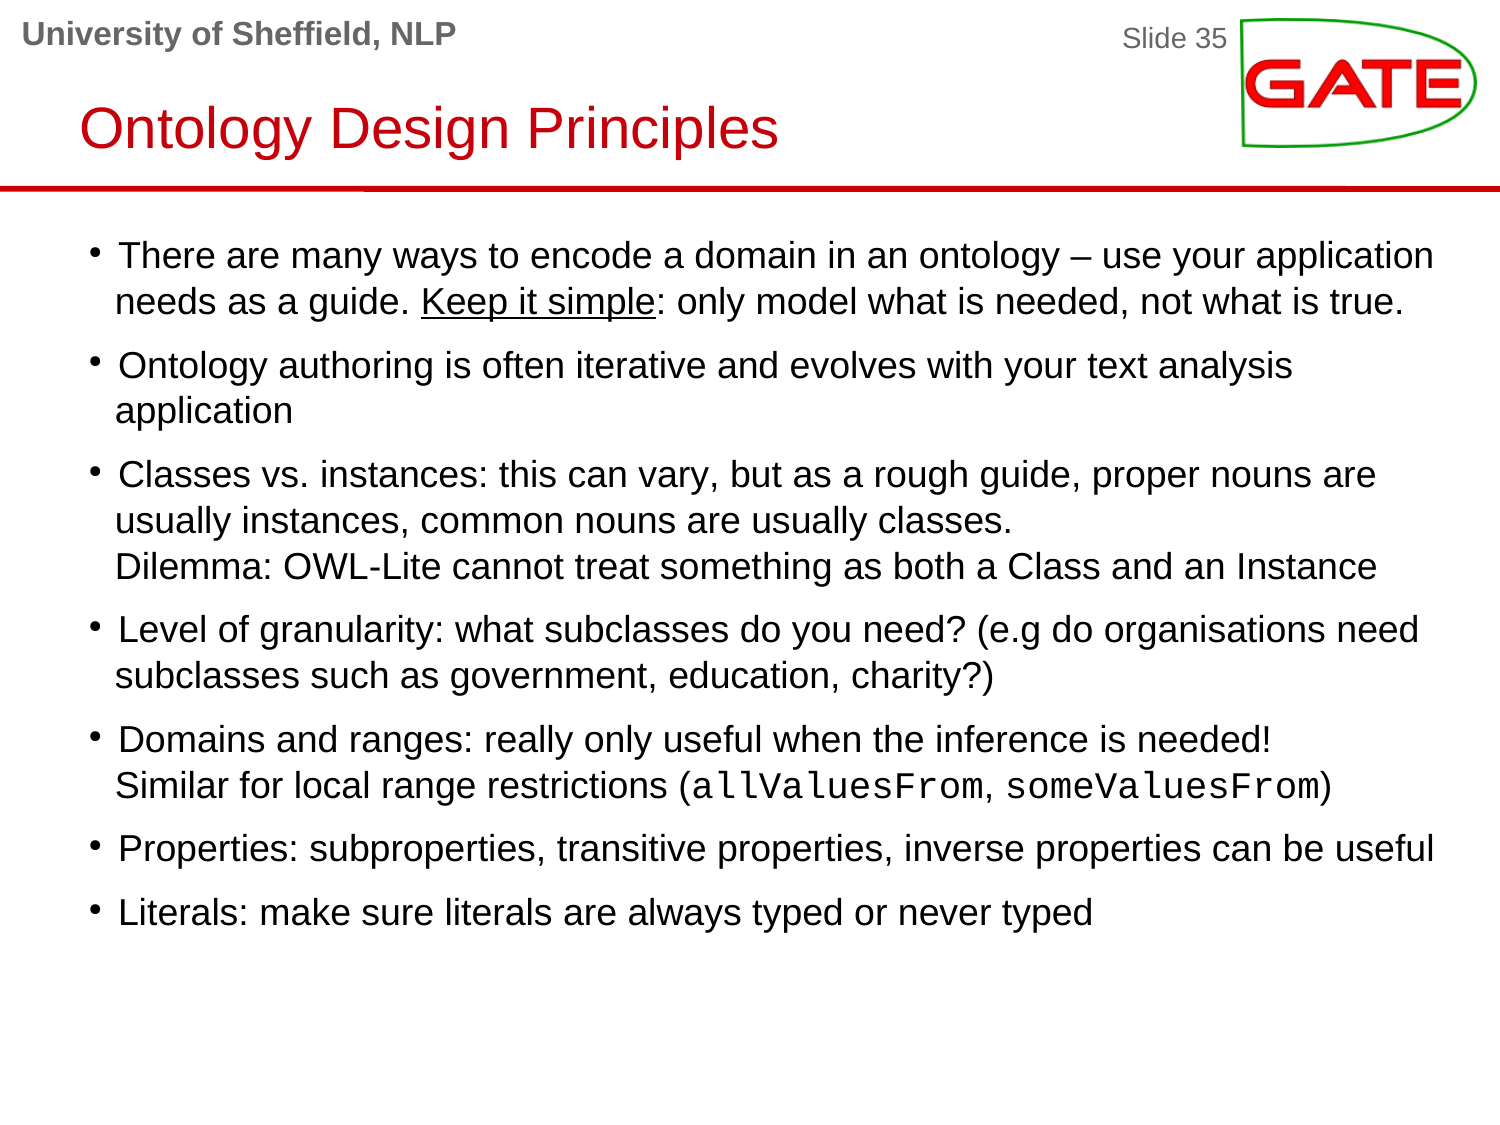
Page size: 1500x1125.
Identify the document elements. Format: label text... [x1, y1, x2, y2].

list There are many ways to encode a domain in an ontology – use your application needs as a guide. Keep it simple: only model what is needed, not what is true. Ontology authoring is often iterative and evolves with your text analysis application Classes vs. instances: this can vary, but as a rough guide, proper nouns are usually instances, common nouns are usually classes. Dilemma: OWL-Lite cannot treat something as both a Class and an Instance Level of granularity: what subclasses do you need? (e.g do organisations need subclasses such as government, education, charity?) Domains and ranges: really only useful when the inference is needed! Similar for local range restrictions (allValuesFrom, someValuesFrom) Properties: subproperties, transitive properties, inverse properties can be useful Literals: make sure literals are always typed or never typed [29, 230, 1455, 1099]
title Ontology Design Principles [79, 62, 1149, 197]
picture [1240, 18, 1477, 148]
